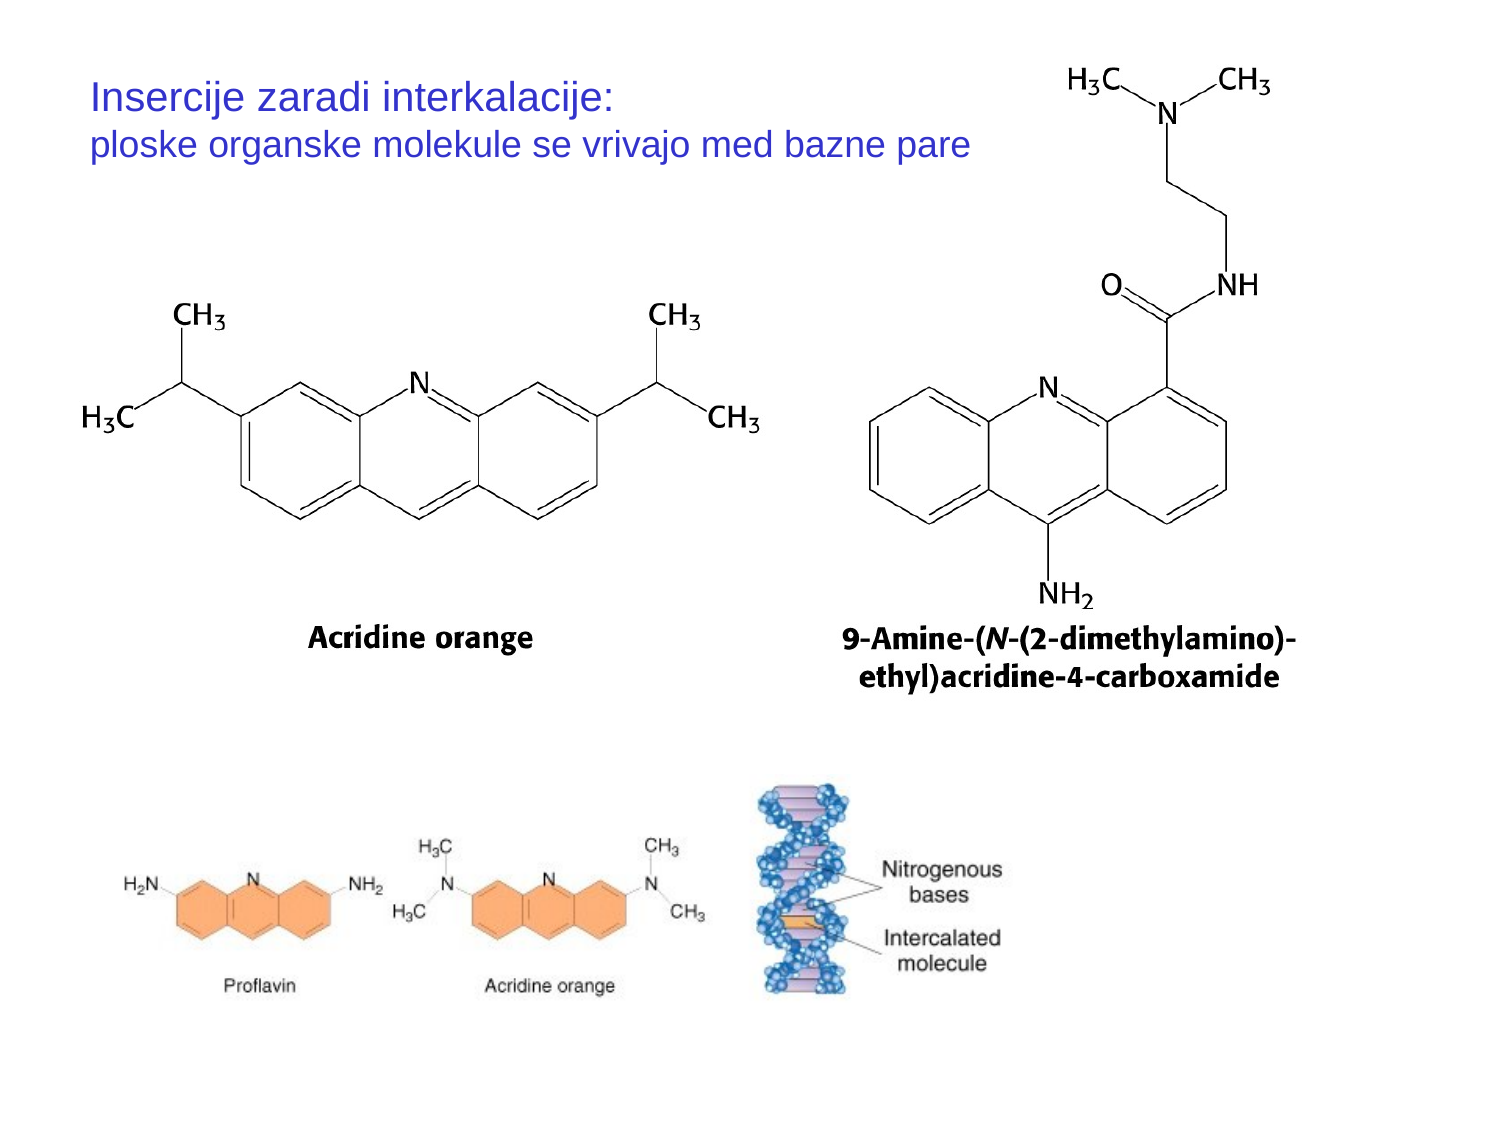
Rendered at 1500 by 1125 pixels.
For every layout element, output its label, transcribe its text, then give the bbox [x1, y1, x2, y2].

picture [100, 774, 1038, 1010]
picture [64, 42, 1316, 718]
text_box Insercije zaradi interkalacije: ploske organske molekule se vrivajo med bazne pare [74, 62, 1105, 173]
